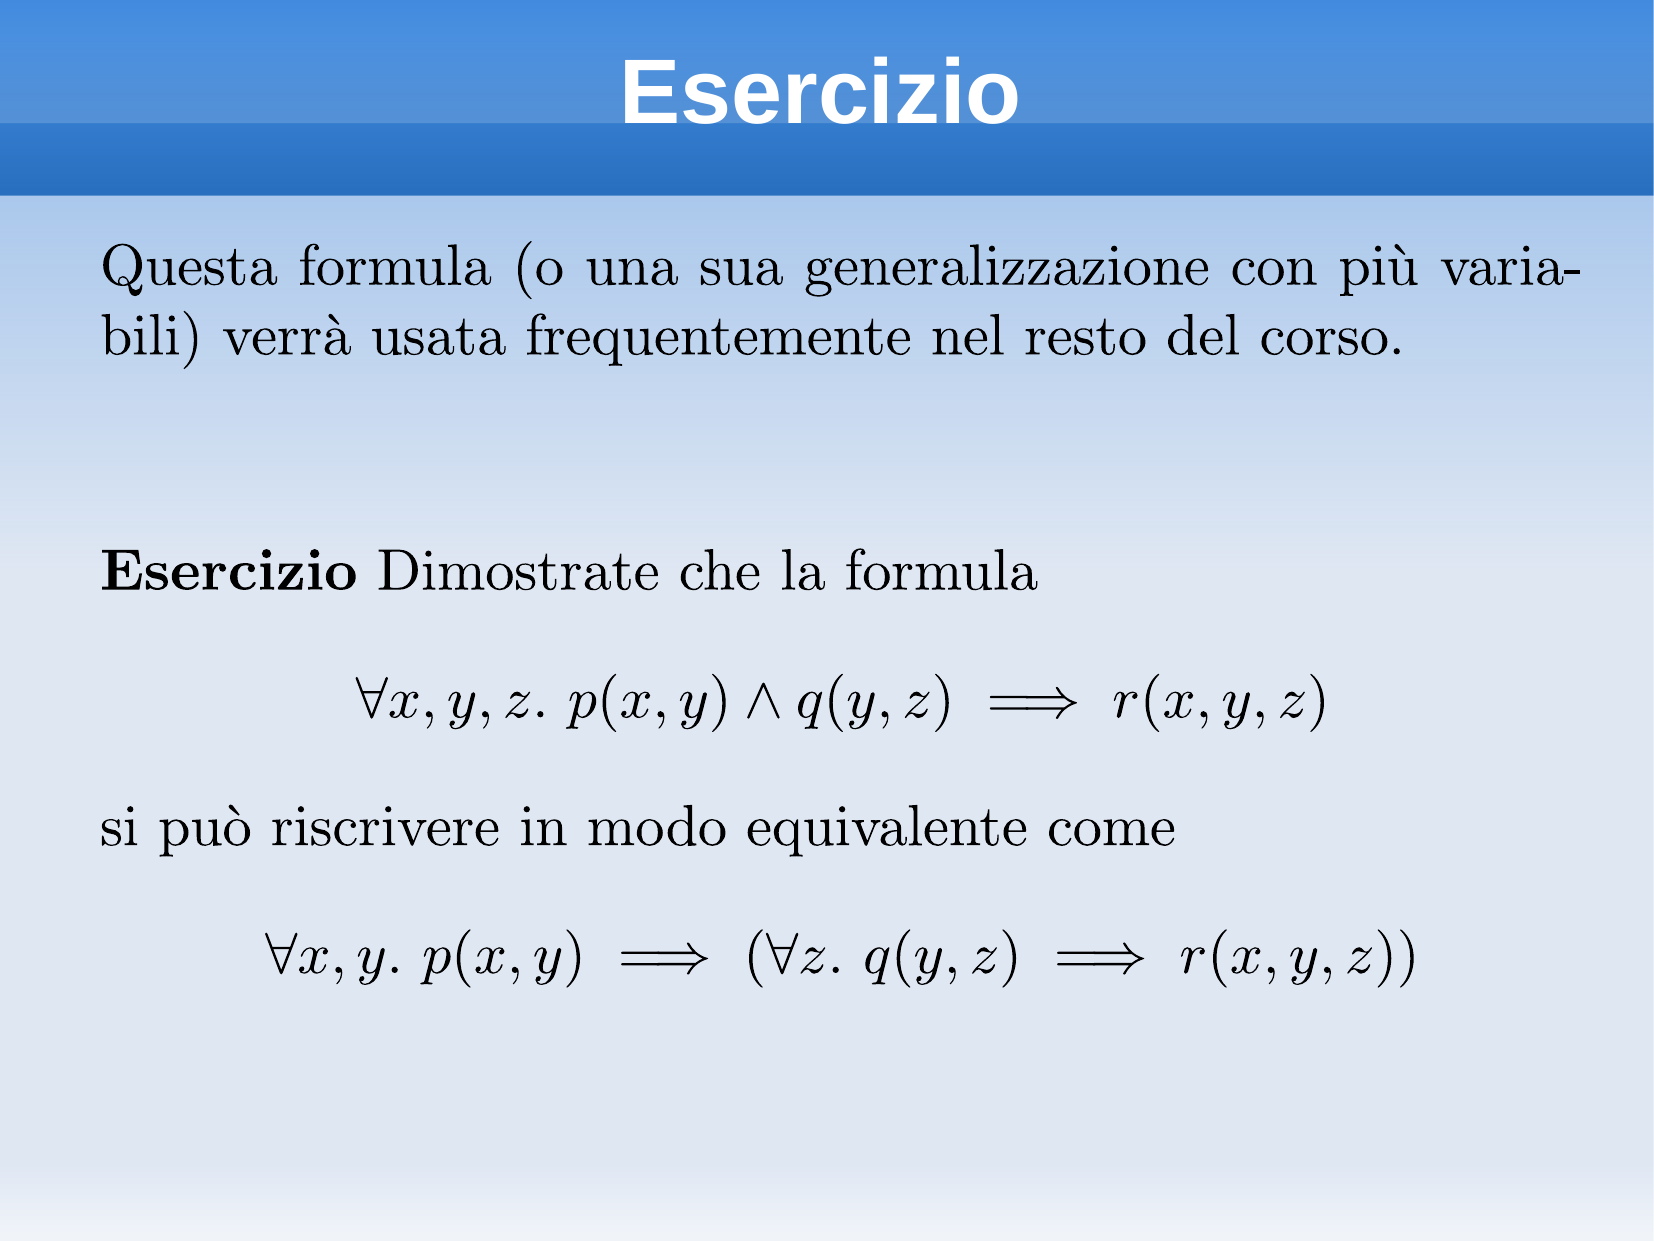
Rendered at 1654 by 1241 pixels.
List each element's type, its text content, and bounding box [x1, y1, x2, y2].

title Esercizio [76, 0, 1565, 196]
picture [0, 0, 1654, 1241]
text_box [99, 241, 1584, 988]
